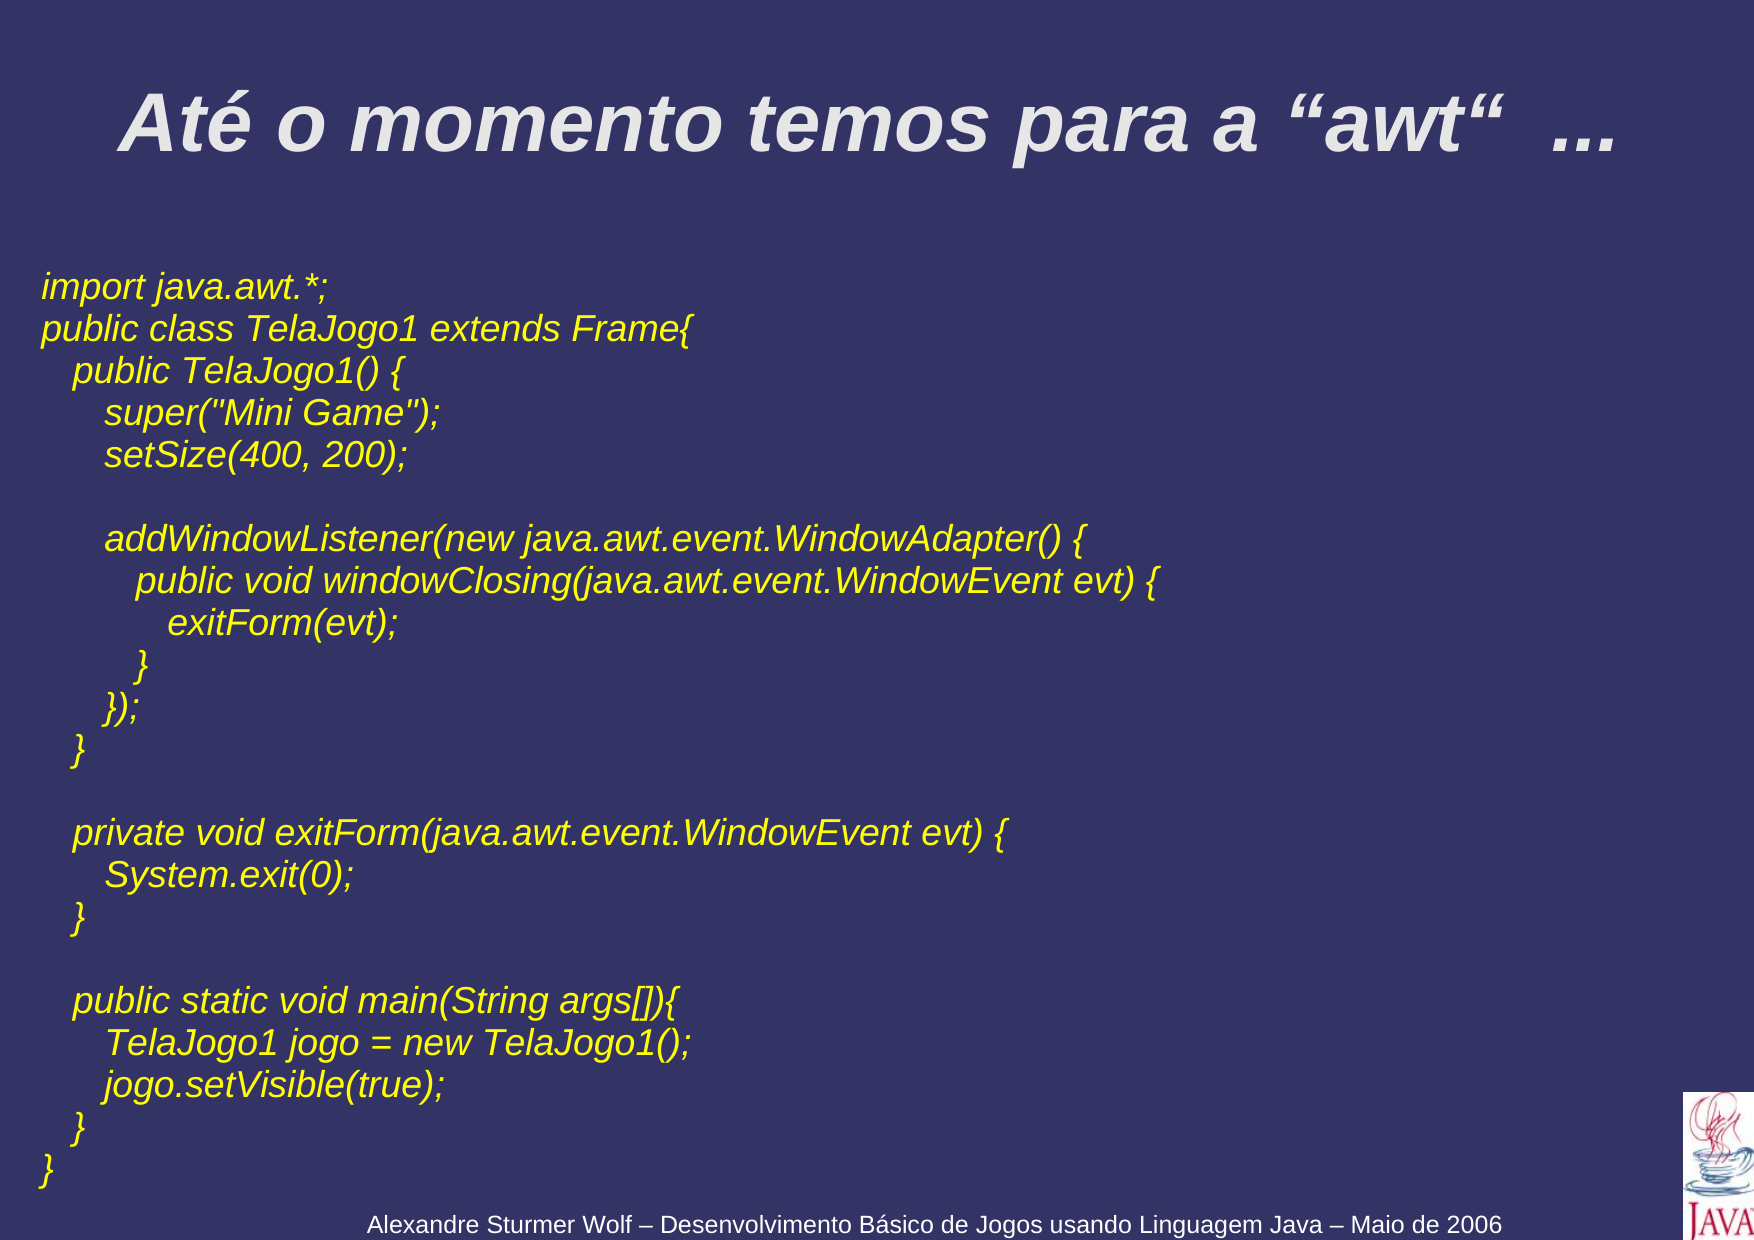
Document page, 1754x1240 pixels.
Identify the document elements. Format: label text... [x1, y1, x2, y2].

picture [1683, 1092, 1754, 1240]
list import java.awt.*; public class TelaJogo1 extends Frame{ public TelaJogo1() { super("Mini Game"); setSize(400, 200); addWindowListener(new java.awt.event.WindowAdapter() { public void windowClosing(java.awt.event.WindowEvent evt) { exitForm(evt); } }); } private void exitForm(java.awt.event.WindowEvent evt) { System.exit(0); } public static void main(String args[]){ TelaJogo1 jogo = new TelaJogo1(); jogo.setVisible(true); } } [29, 265, 1713, 1190]
title Até o momento temos para a “awt“ ... [29, 19, 1713, 227]
